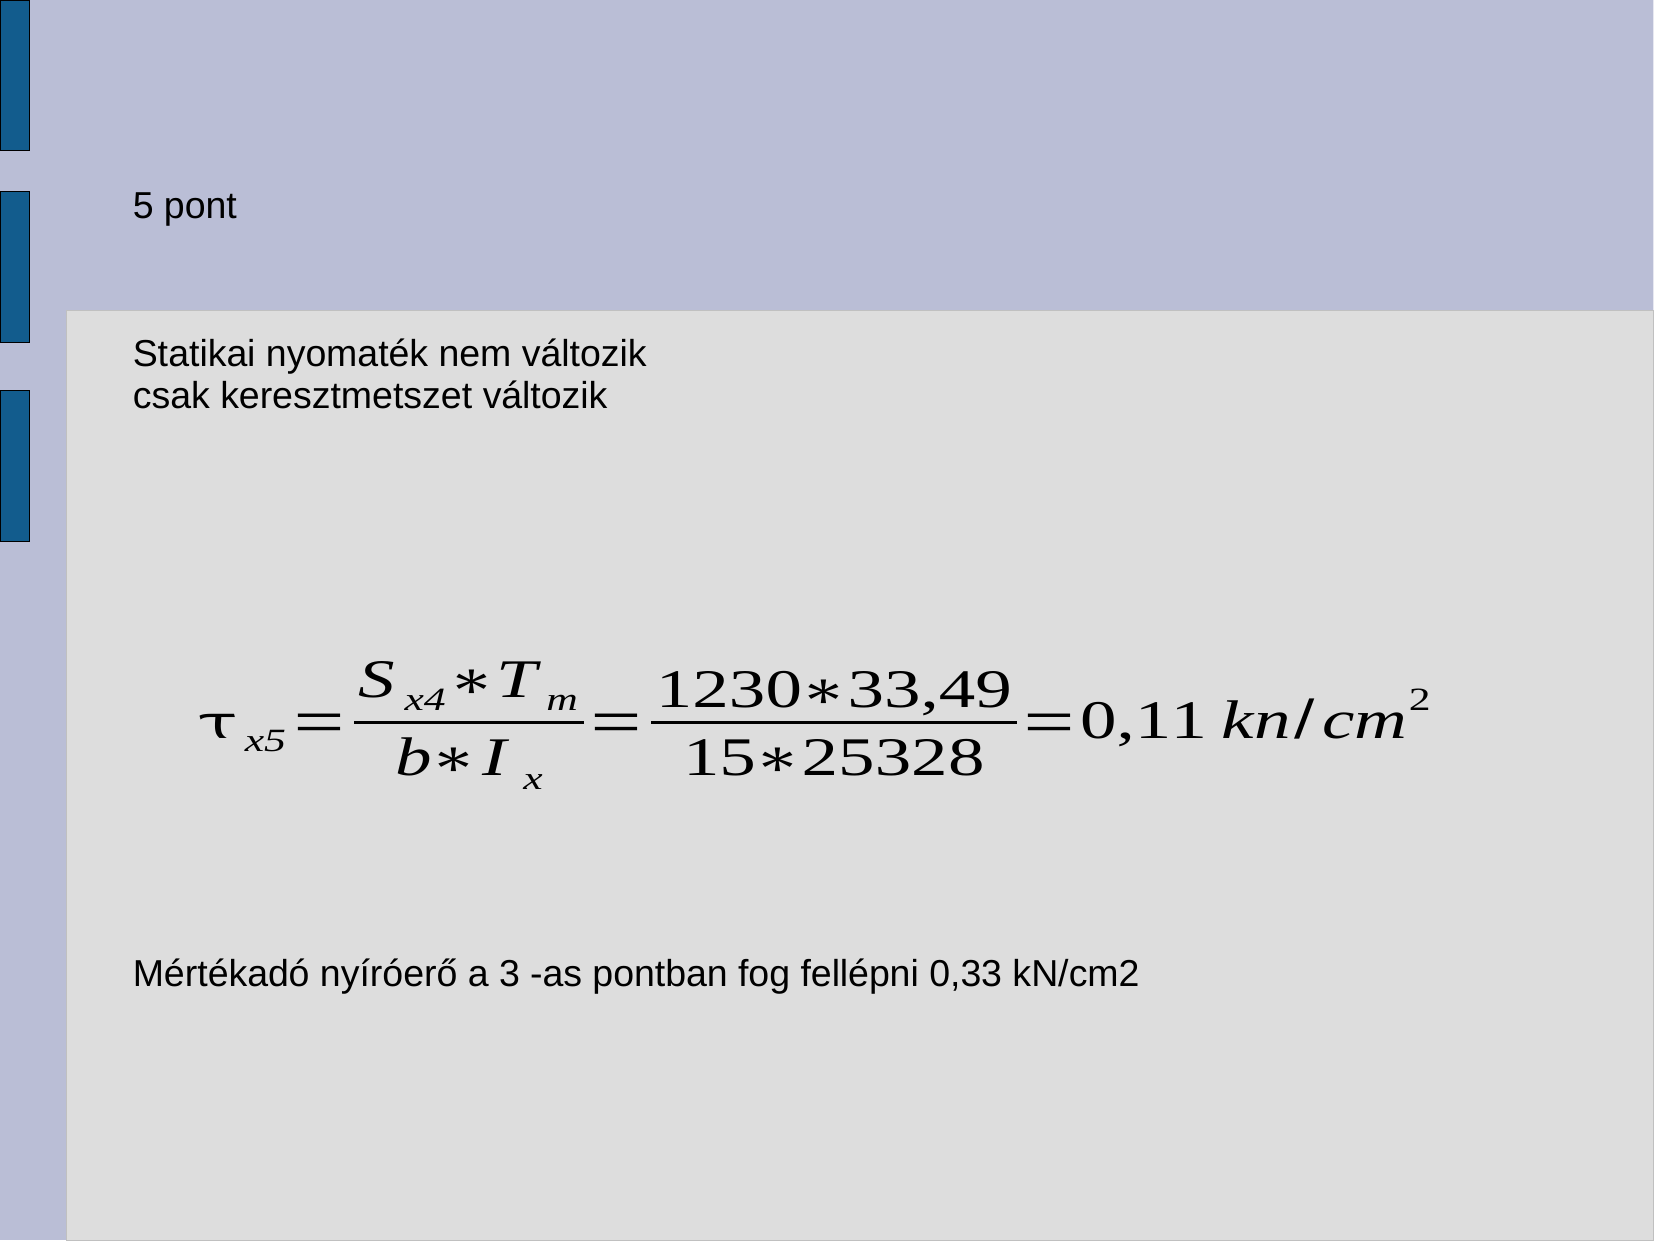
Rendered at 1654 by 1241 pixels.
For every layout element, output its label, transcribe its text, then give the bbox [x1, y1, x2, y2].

text_box Statikai nyomaték nem változik csak keresztmetszet változik [118, 324, 709, 466]
text_box Mértékadó nyíróerő a 3 -as pontban fog fellépni 0,33 kN/cm2 [118, 944, 1241, 1002]
text_box 5 pont [118, 177, 739, 235]
chart [180, 649, 1447, 798]
